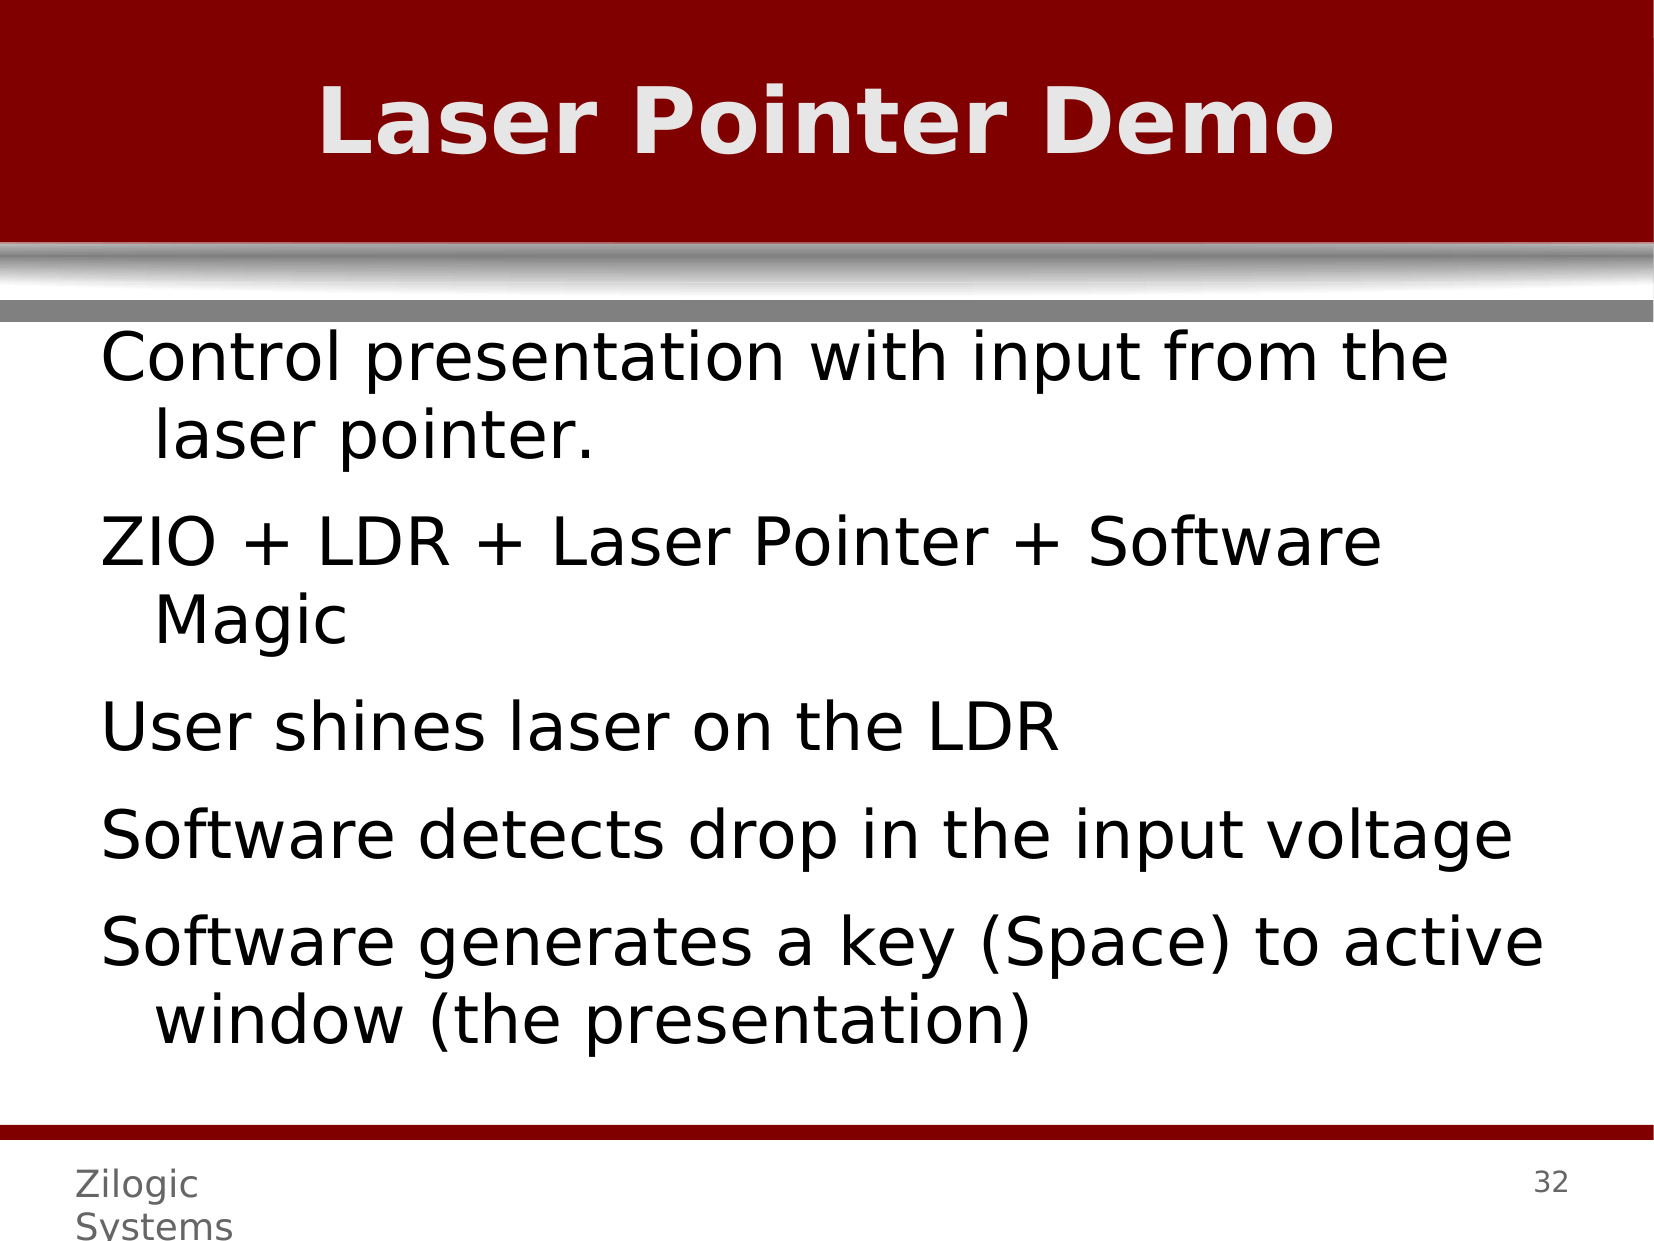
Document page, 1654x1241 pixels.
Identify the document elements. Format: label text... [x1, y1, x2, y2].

title Laser Pointer Demo [82, 26, 1571, 218]
list Control presentation with input from the laser pointer. ZIO + LDR + Laser Pointer + Software Magic User shines laser on the LDR Software detects drop in the input voltage Software generates a key (Space) to active window (the presentation) [82, 318, 1571, 1094]
